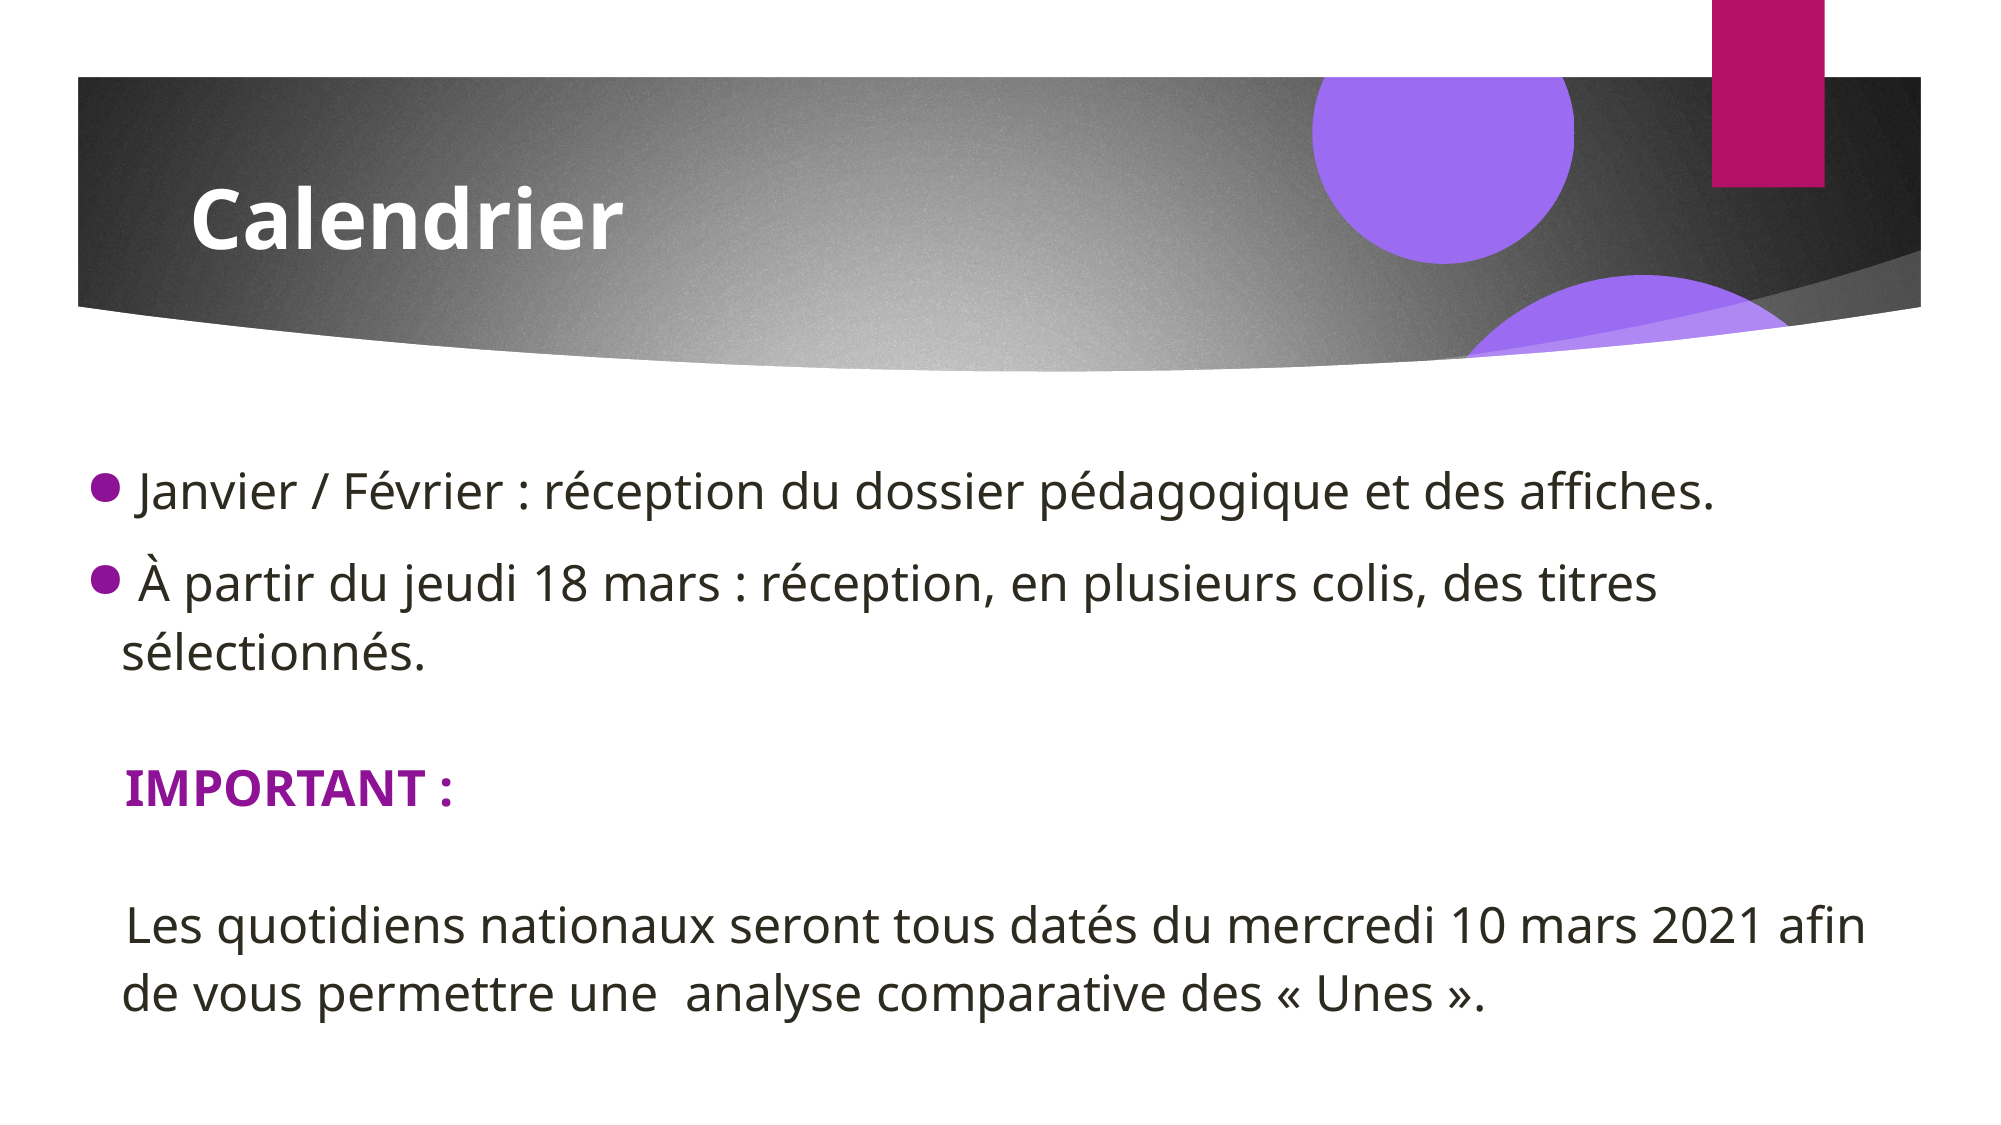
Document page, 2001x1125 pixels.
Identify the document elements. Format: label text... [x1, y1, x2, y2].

title Calendrier [189, 159, 1627, 276]
picture [1564, 78, 1920, 300]
text_box Janvier / Février : réception du dossier pédagogique et des affiches. À partir du jeudi 18 mars : réception, en plusieurs colis, des titres sélectionnés. IMPORTANT : Les quotidiens nationaux seront tous datés du mercredi 10 mars 2021 afin de vous permettre une analyse comparative des « Unes ». [70, 448, 1902, 1093]
picture [79, 78, 1613, 371]
